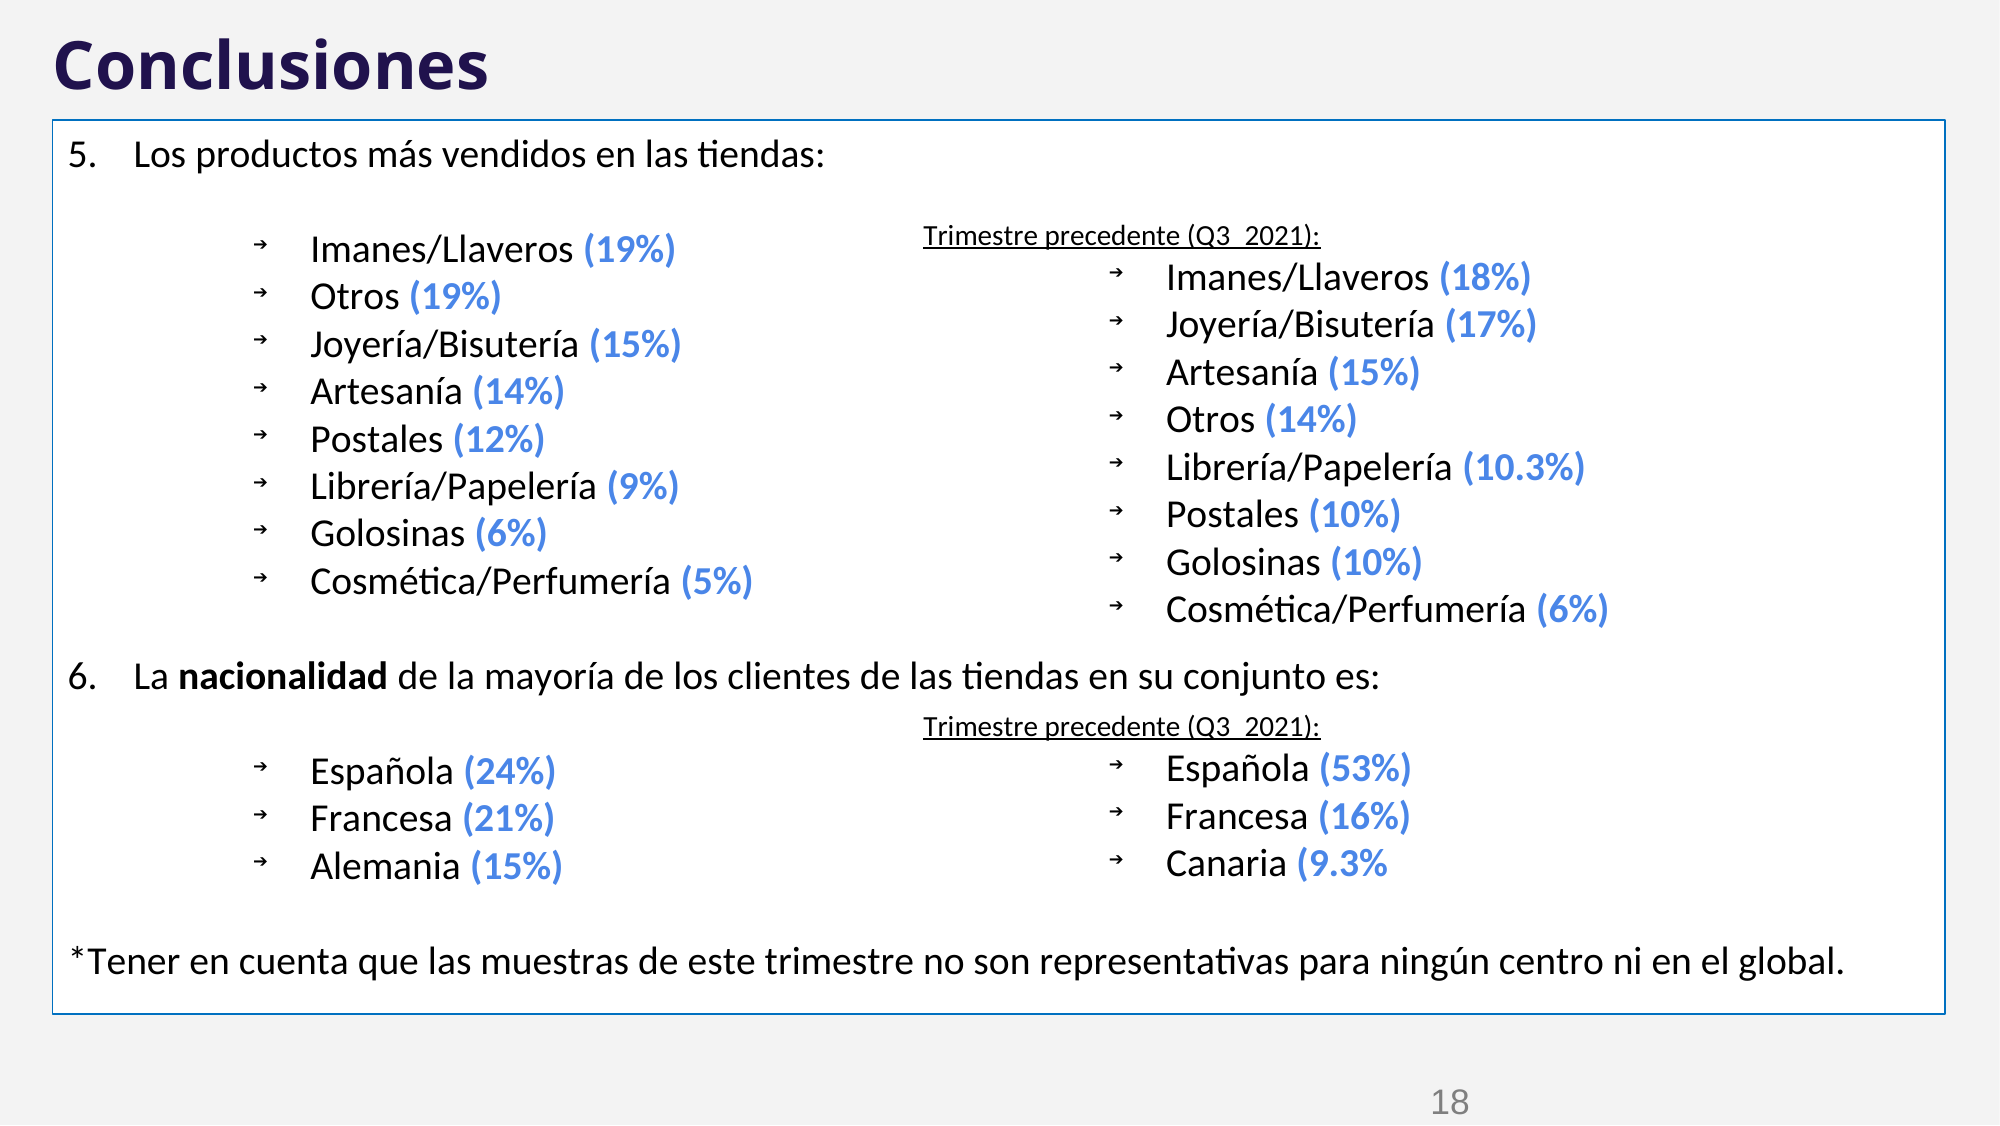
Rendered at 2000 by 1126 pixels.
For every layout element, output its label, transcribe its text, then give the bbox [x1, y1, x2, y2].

text_box <número> [1412, 1069, 1880, 1126]
text_box Conclusiones [52, 0, 1945, 119]
text_box 5. Los productos más vendidos en las tiendas: Imanes/Llaveros (19%) Otros (19%) Joyería/Bisutería (15%) Artesanía (14%) Postales (12%) Librería/Papelería (9%) Golosinas (6%) Cosmética/Perfumería (5%) 6. La nacionalidad de la mayoría de los clientes de las tiendas en su conjunto es: Española (24%) Francesa (21%) Alemania (15%) *Tener en cuenta que las muestras de este trimestre no son representativas para ningún centro ni en el global. [52, 120, 1945, 1014]
text_box Trimestre precedente (Q3_2021): Española (53%) Francesa (16%) Canaria (9.3% [908, 692, 1544, 902]
text_box Trimestre precedente (Q3_2021): Imanes/Llaveros (18%) Joyería/Bisutería (17%) Artesanía (15%) Otros (14%) Librería/Papelería (10.3%) Postales (10%) Golosinas (10%) Cosmética/Perfumería (6%) [908, 200, 1808, 668]
